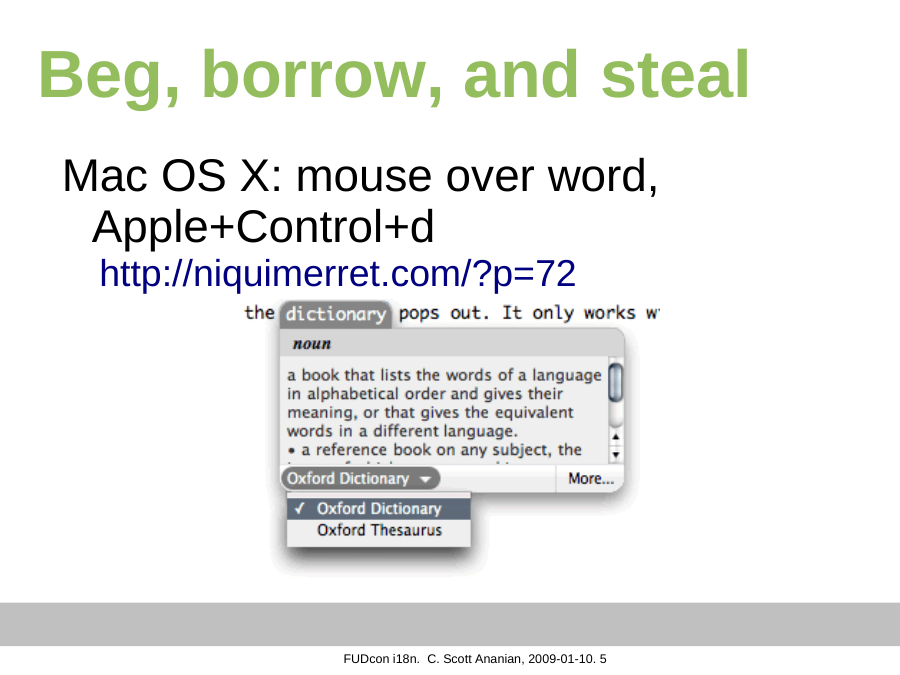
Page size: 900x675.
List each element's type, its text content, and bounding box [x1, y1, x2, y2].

title Beg, borrow, and steal [37, 37, 856, 226]
list Mac OS X: mouse over word, Apple+Control+d http://niquimerret.com/?p=72 [61, 150, 844, 675]
